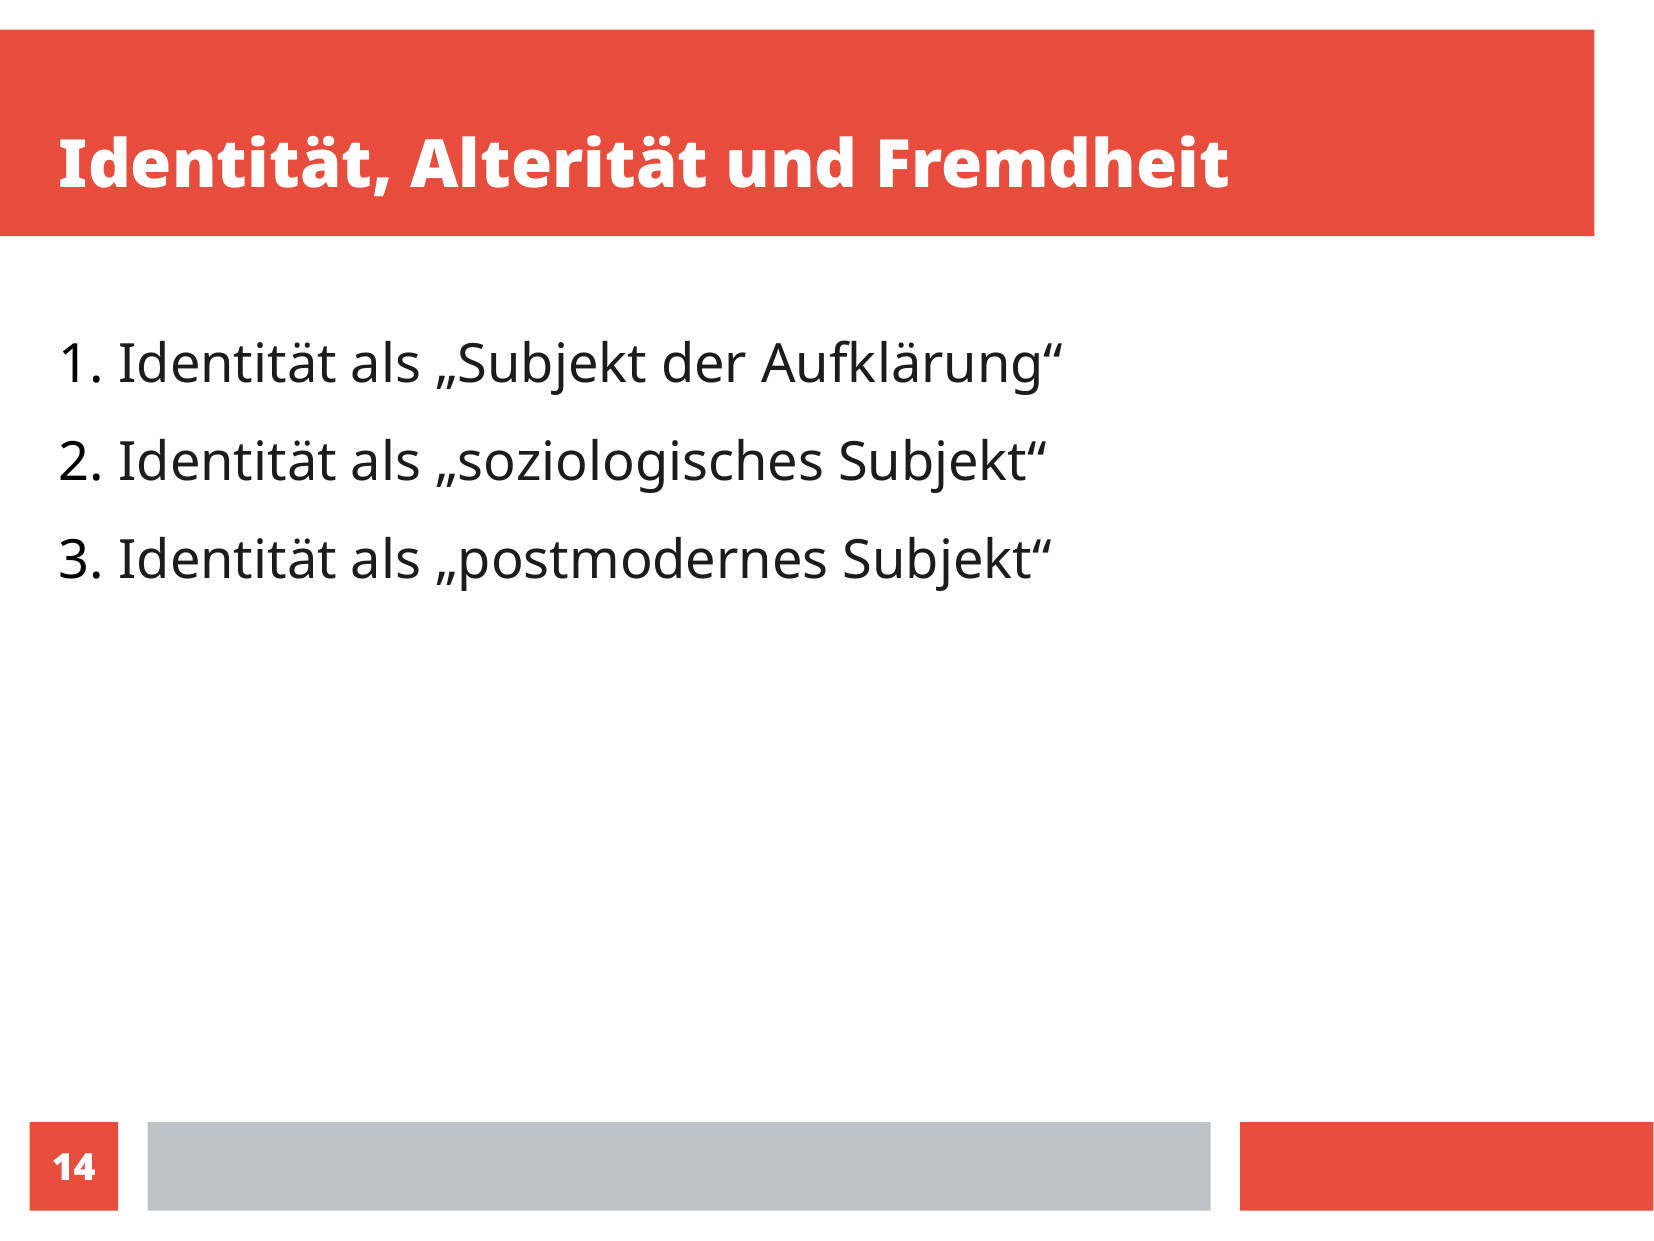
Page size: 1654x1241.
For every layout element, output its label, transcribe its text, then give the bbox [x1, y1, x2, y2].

list Identität als „Subjekt der Aufklärung“ Identität als „soziologisches Subjekt“ Identität als „postmodernes Subjekt“ [59, 324, 1565, 1093]
title Identität, Alterität und Fremdheit [59, 59, 1595, 207]
